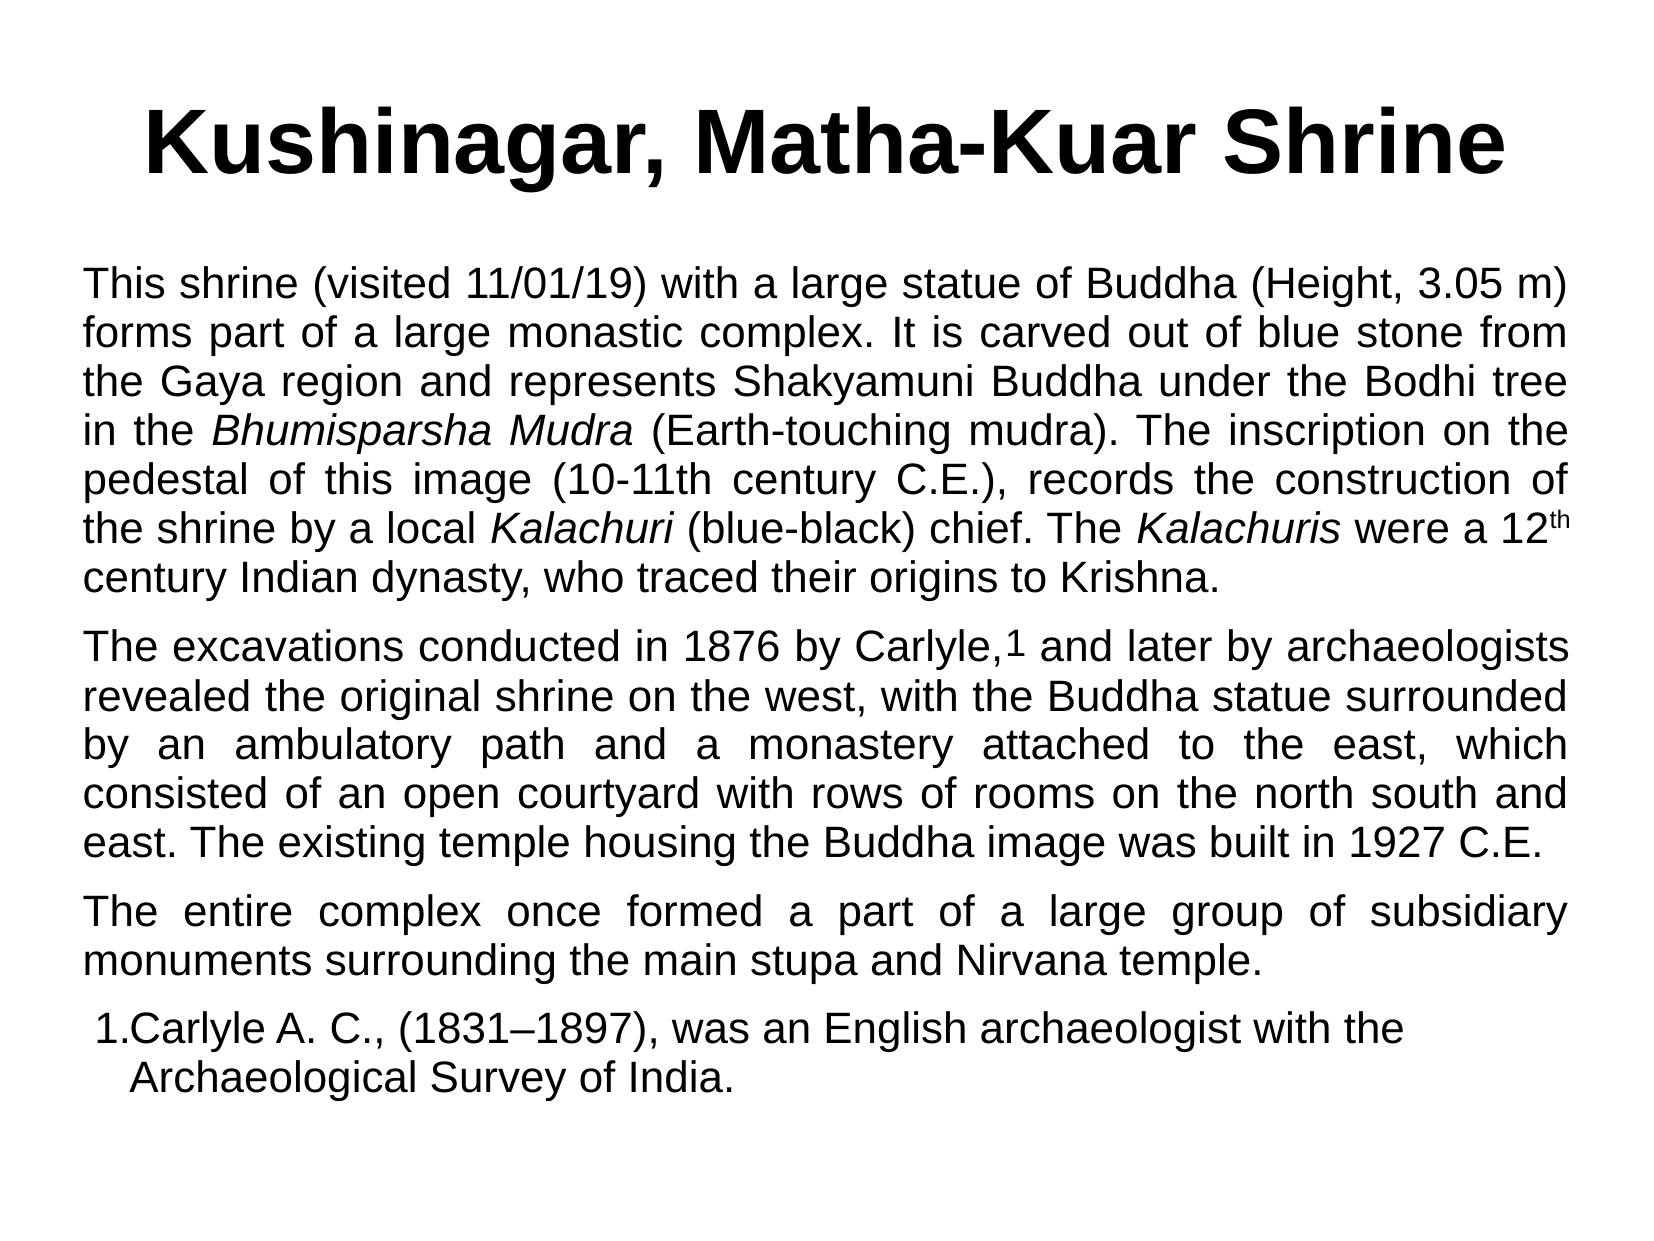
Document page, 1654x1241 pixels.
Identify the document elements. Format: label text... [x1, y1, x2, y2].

list This shrine (visited 11/01/19) with a large statue of Buddha (Height, 3.05 m) forms part of a large monastic complex. It is carved out of blue stone from the Gaya region and represents Shakyamuni Buddha under the Bodhi tree in the Bhumisparsha Mudra (Earth-touching mudra). The inscription on the pedestal of this image (10-11th century C.E.), records the construction of the shrine by a local Kalachuri (blue-black) chief. The Kalachuris were a 12th century Indian dynasty, who traced their origins to Krishna. The excavations conducted in 1876 by Carlyle,1 and later by archaeologists revealed the original shrine on the west, with the Buddha statue surrounded by an ambulatory path and a monastery attached to the east, which consisted of an open courtyard with rows of rooms on the north south and east. The existing temple housing the Buddha image was built in 1927 C.E. The entire complex once formed a part of a large group of subsidiary monuments surrounding the main stupa and Nirvana temple. Carlyle A. C., (1831–1897), was an English archaeologist with the Archaeological Survey of India. [82, 258, 1571, 1180]
title Kushinagar, Matha-Kuar Shrine [82, 49, 1571, 234]
